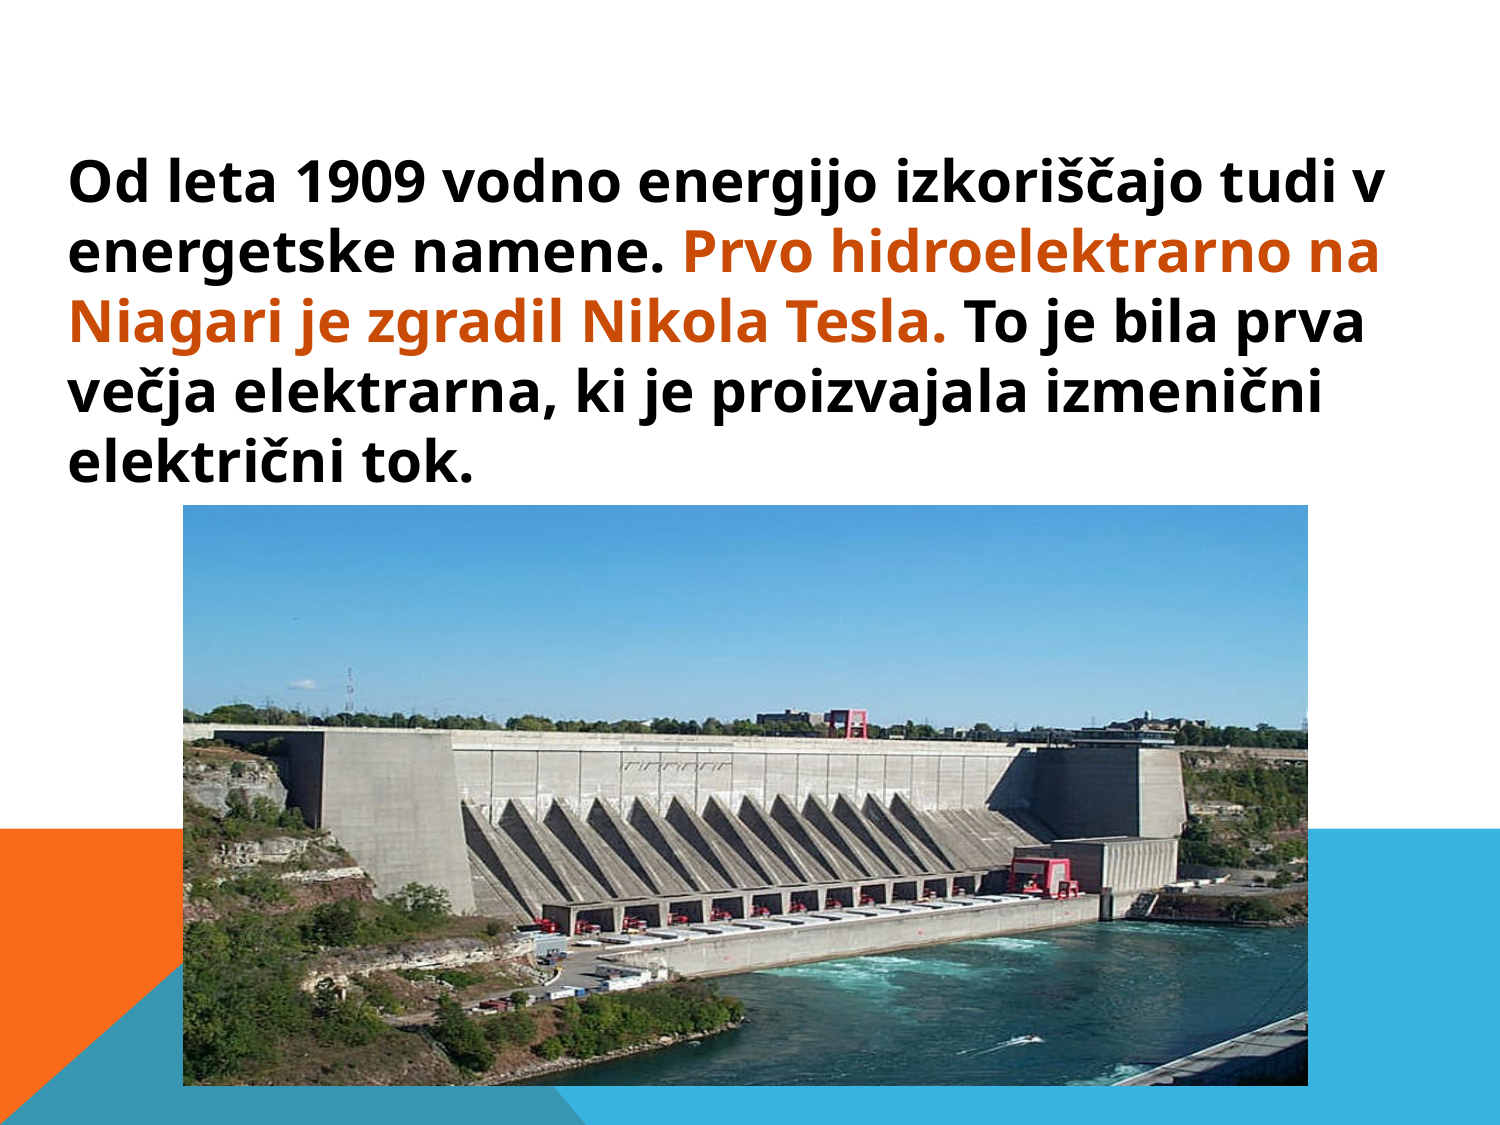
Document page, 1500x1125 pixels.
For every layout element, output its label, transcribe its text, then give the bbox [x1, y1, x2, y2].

text_box Od leta 1909 vodno energijo izkoriščajo tudi v energetske namene. Prvo hidroelektrarno na Niagari je zgradil Nikola Tesla. To je bila prva večja elektrarna, ki je proizvajala izmenični električni tok. [53, 137, 1483, 502]
picture [183, 505, 1308, 1086]
